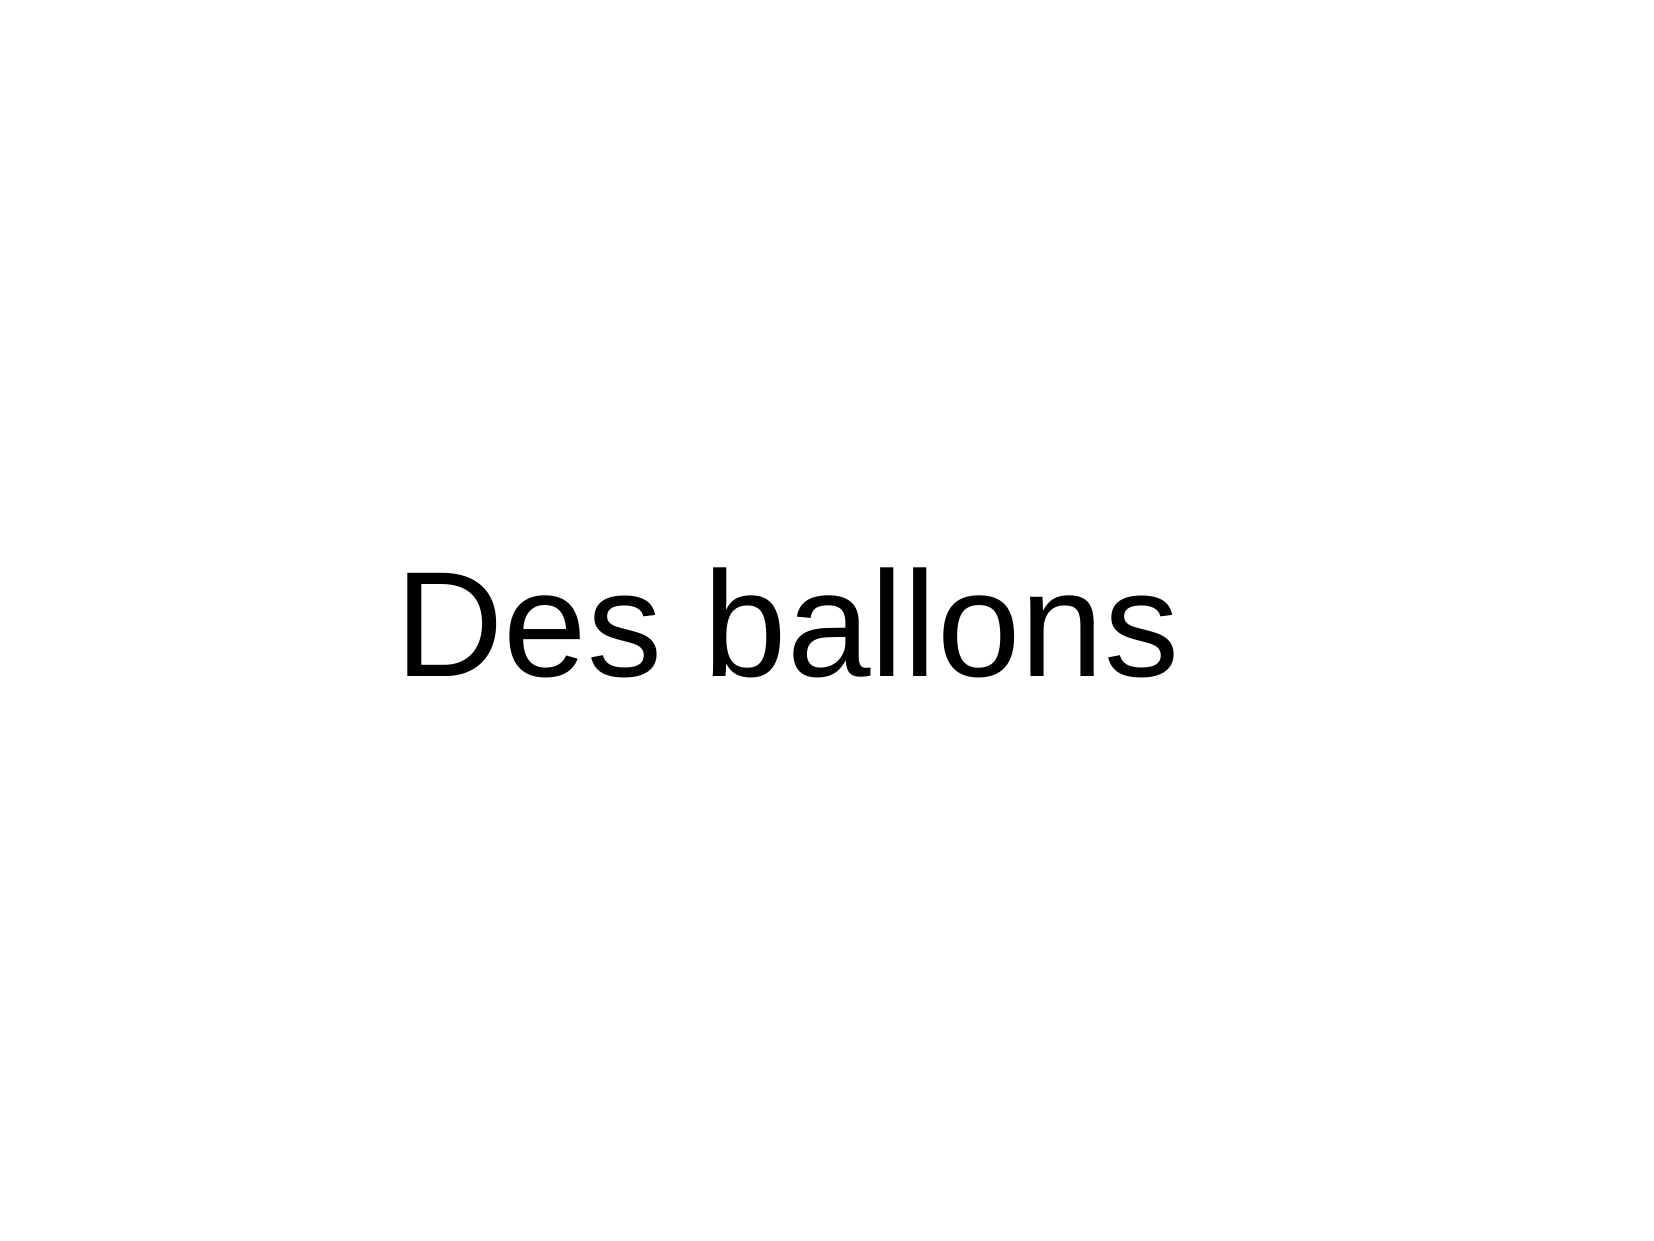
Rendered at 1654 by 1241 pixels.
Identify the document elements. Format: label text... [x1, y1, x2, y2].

text_box Des ballons [380, 533, 1279, 717]
